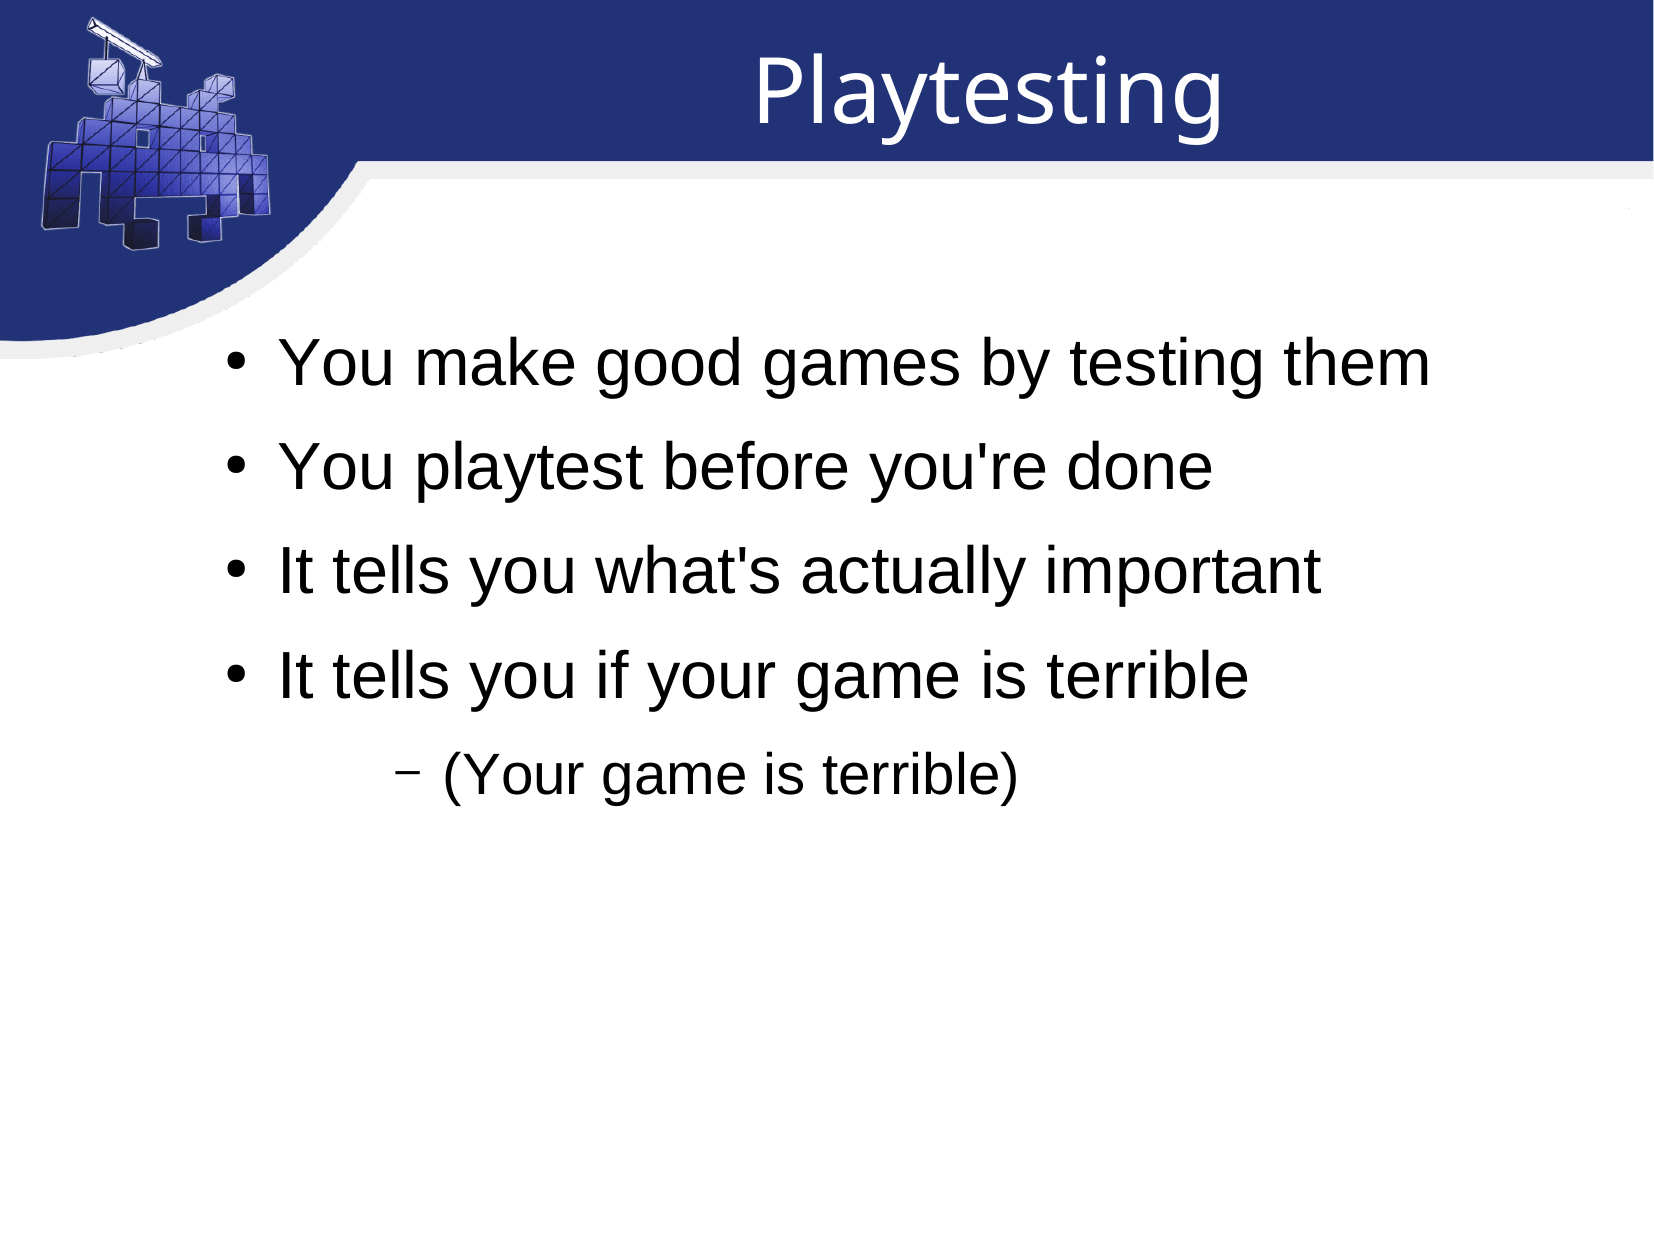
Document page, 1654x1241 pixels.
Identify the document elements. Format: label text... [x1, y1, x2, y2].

picture [0, 0, 1654, 443]
title Playtesting [354, 35, 1625, 142]
list You make good games by testing them You playtest before you're done It tells you what's actually important It tells you if your game is terrible (Your game is terrible) [206, 324, 1595, 1078]
